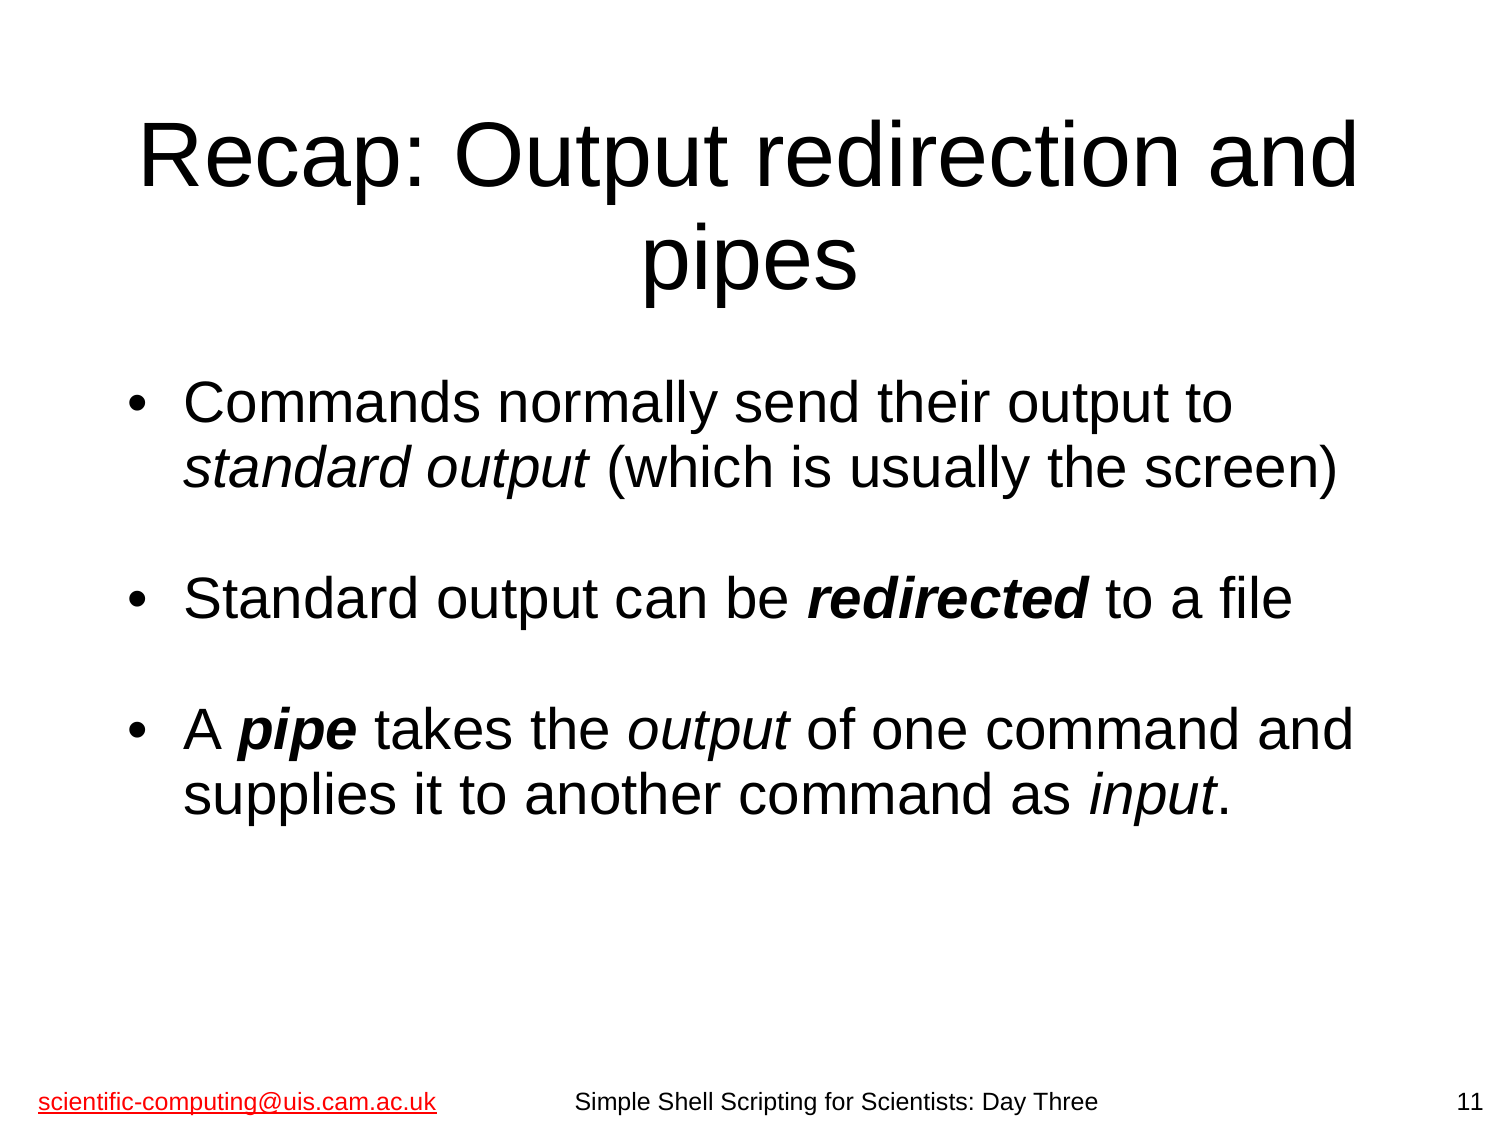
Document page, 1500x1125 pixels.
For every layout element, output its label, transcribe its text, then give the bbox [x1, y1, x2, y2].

list Commands normally send their output to standard output (which is usually the screen) Standard output can be redirected to a file A pipe takes the output of one command and supplies it to another command as input. [112, 362, 1388, 1063]
title Recap: Output redirection and pipes [18, 96, 1482, 317]
